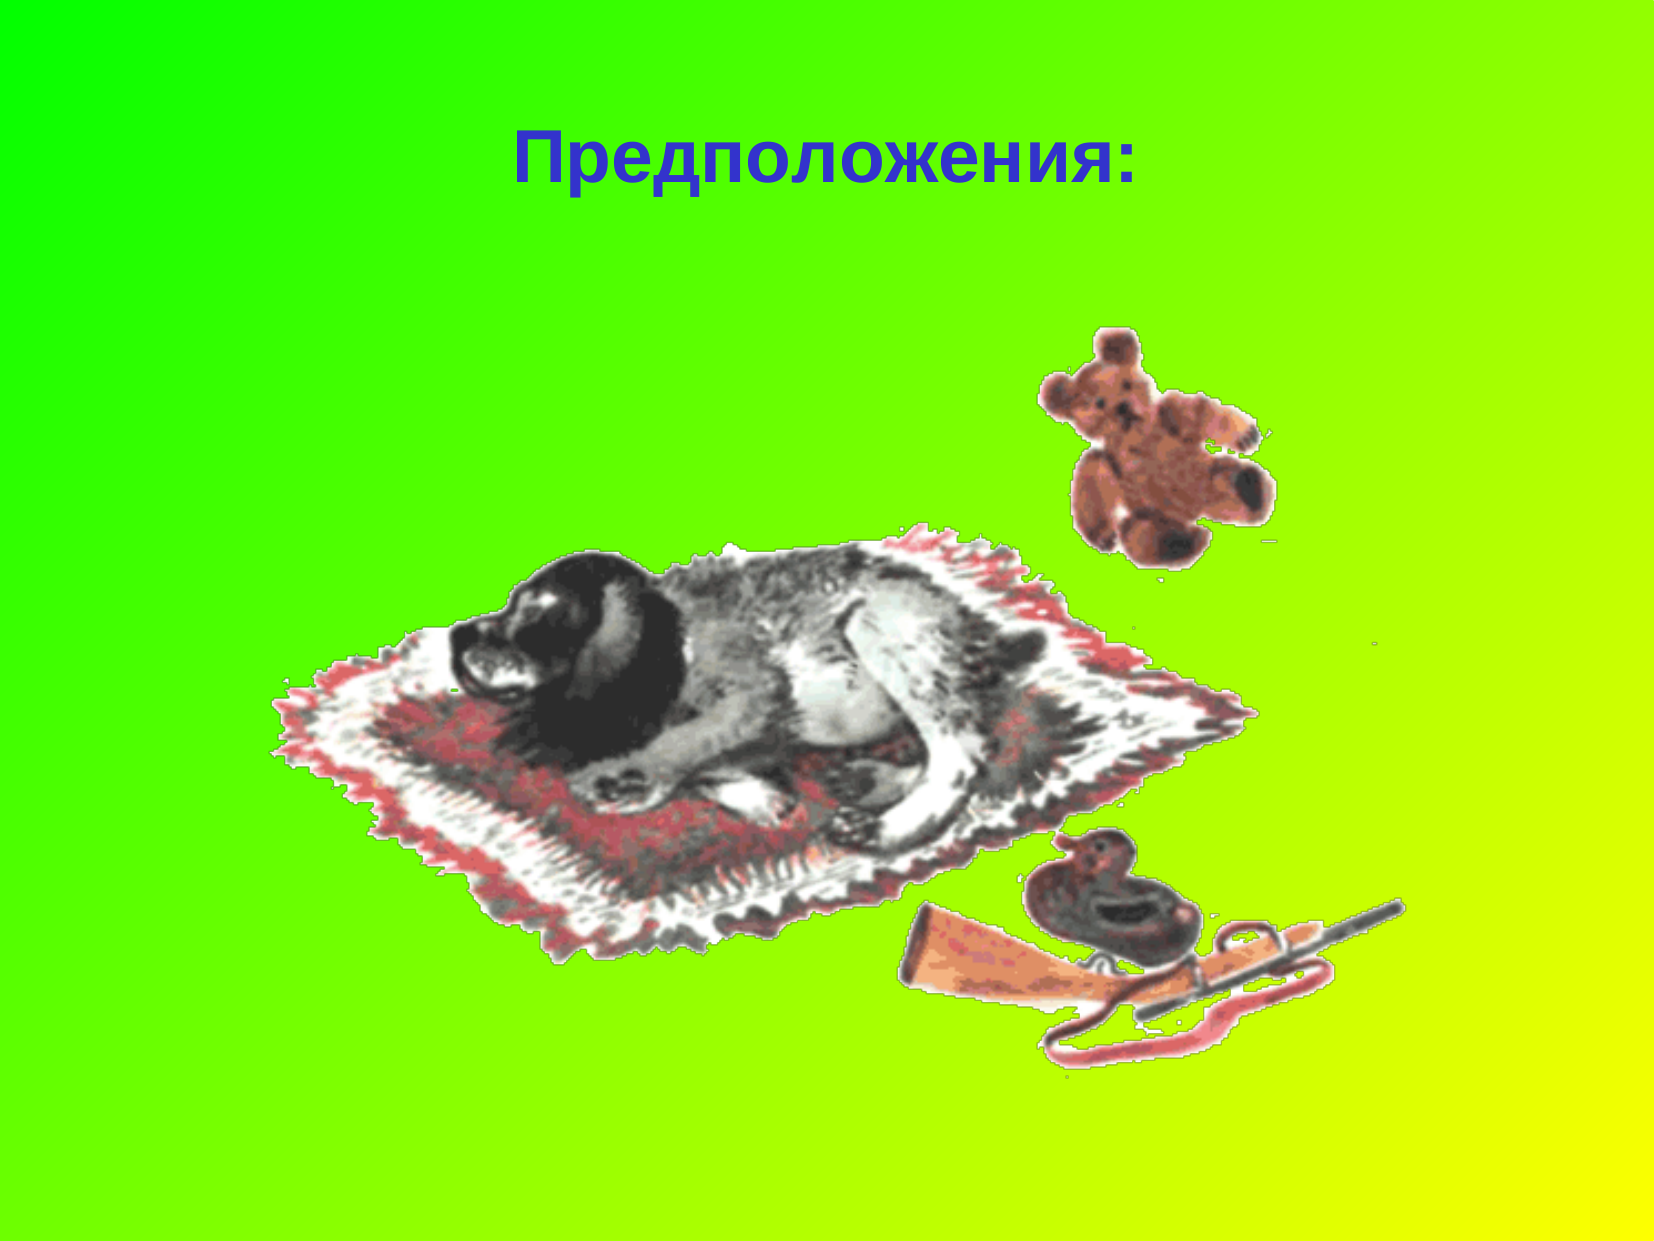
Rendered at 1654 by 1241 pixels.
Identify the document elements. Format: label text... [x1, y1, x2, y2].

picture [252, 303, 1424, 1081]
title Предположения: [82, 100, 1571, 206]
